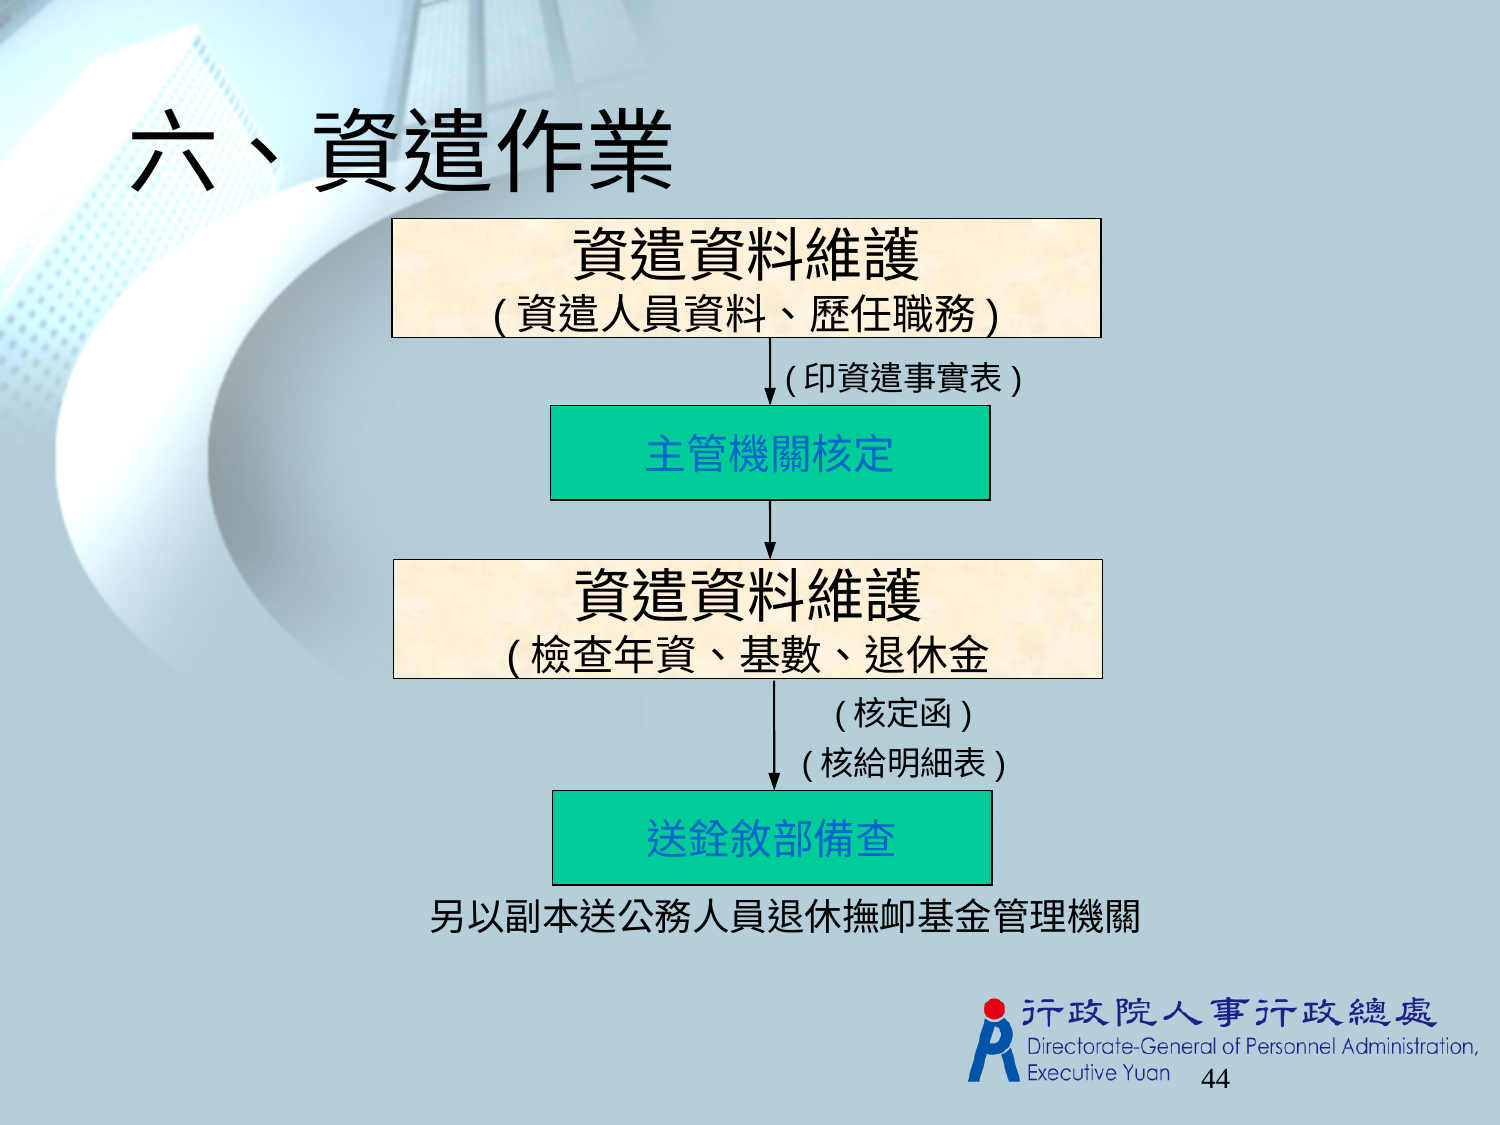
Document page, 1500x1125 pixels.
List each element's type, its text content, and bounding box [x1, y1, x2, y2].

text_box 送銓敘部備查 [552, 791, 992, 885]
text_box 另以副本送公務人員退休撫卹基金管理機關 [415, 885, 1191, 993]
text_box (核給明細表) [793, 734, 1015, 791]
text_box 資遣資料維護 (檢查年資、基數、退休金 [394, 560, 1103, 679]
text_box 資遣資料維護 (資遣人員資料、歷任職務) [392, 218, 1101, 338]
text_box 主管機關核定 [550, 405, 990, 500]
text_box [1185, 1058, 1499, 1125]
text_box (印資遣事實表) [776, 349, 1031, 406]
text_box (核定函) [826, 684, 981, 741]
title 六、資遣作業 [112, 54, 1388, 243]
